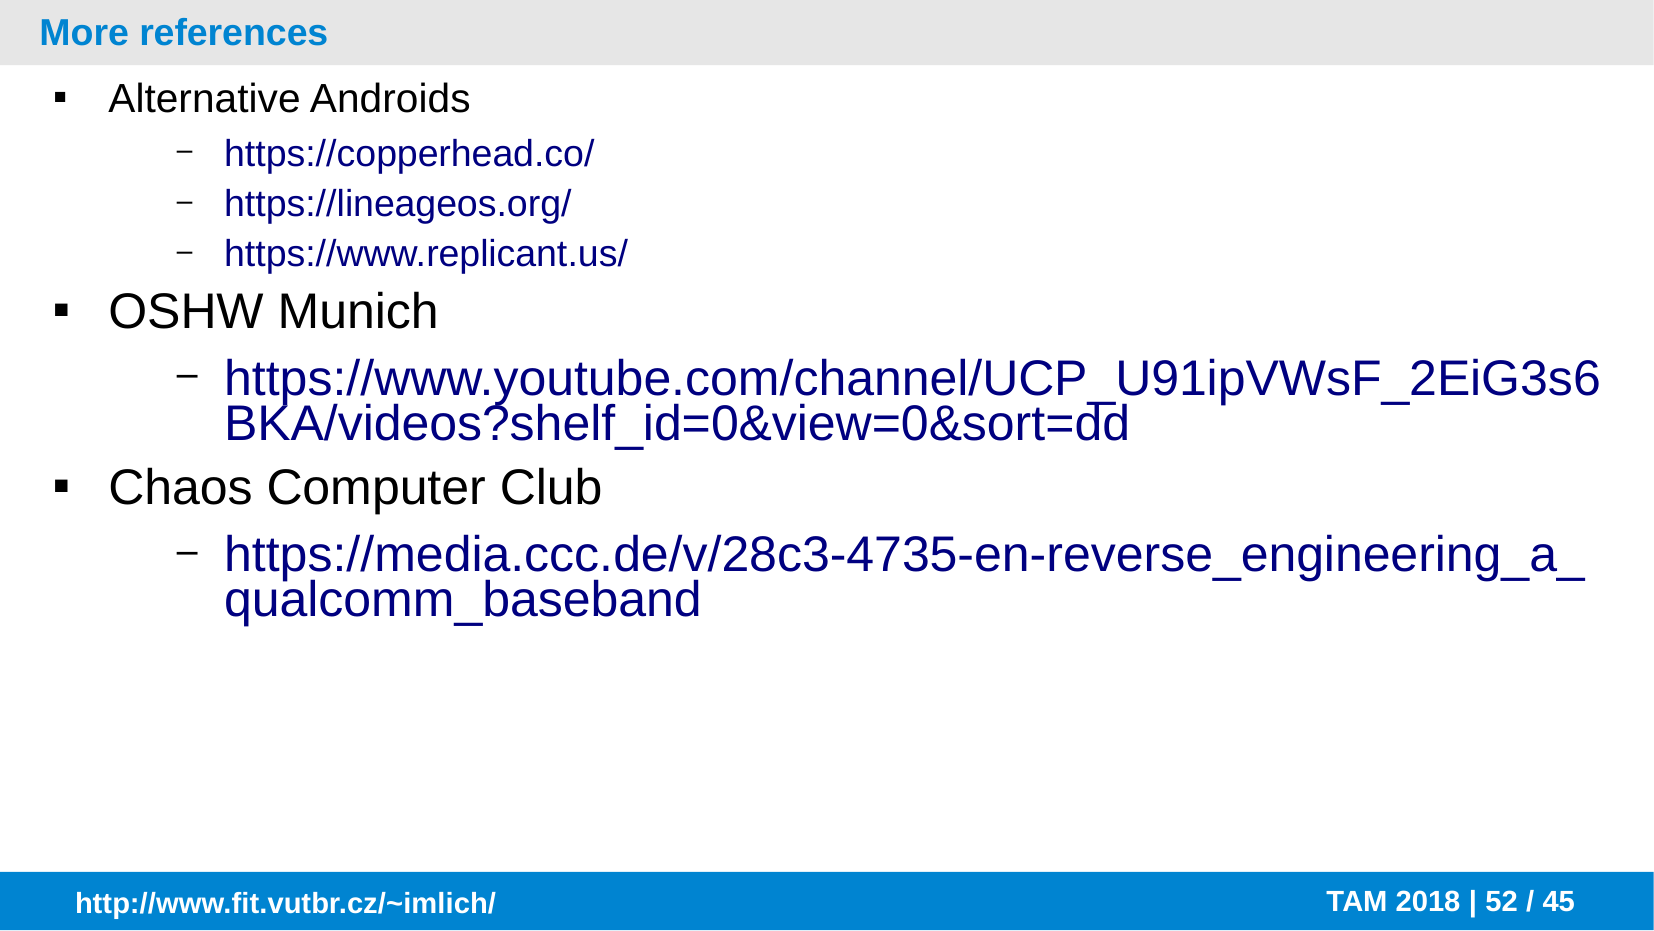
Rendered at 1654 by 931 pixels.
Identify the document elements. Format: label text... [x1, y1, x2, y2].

title More references [39, 4, 1615, 61]
list Alternative Androids https://copperhead.co/ https://lineageos.org/ https://www.replicant.us/ OSHW Munich https://www.youtube.com/channel/UCP_U91ipVWsF_2EiG3s6BKA/videos?shelf_id=0&view=0&sort=dd Chaos Computer Club https://media.ccc.de/v/28c3-4735-en-reverse_engineering_a_qualcomm_baseband [37, 75, 1613, 843]
